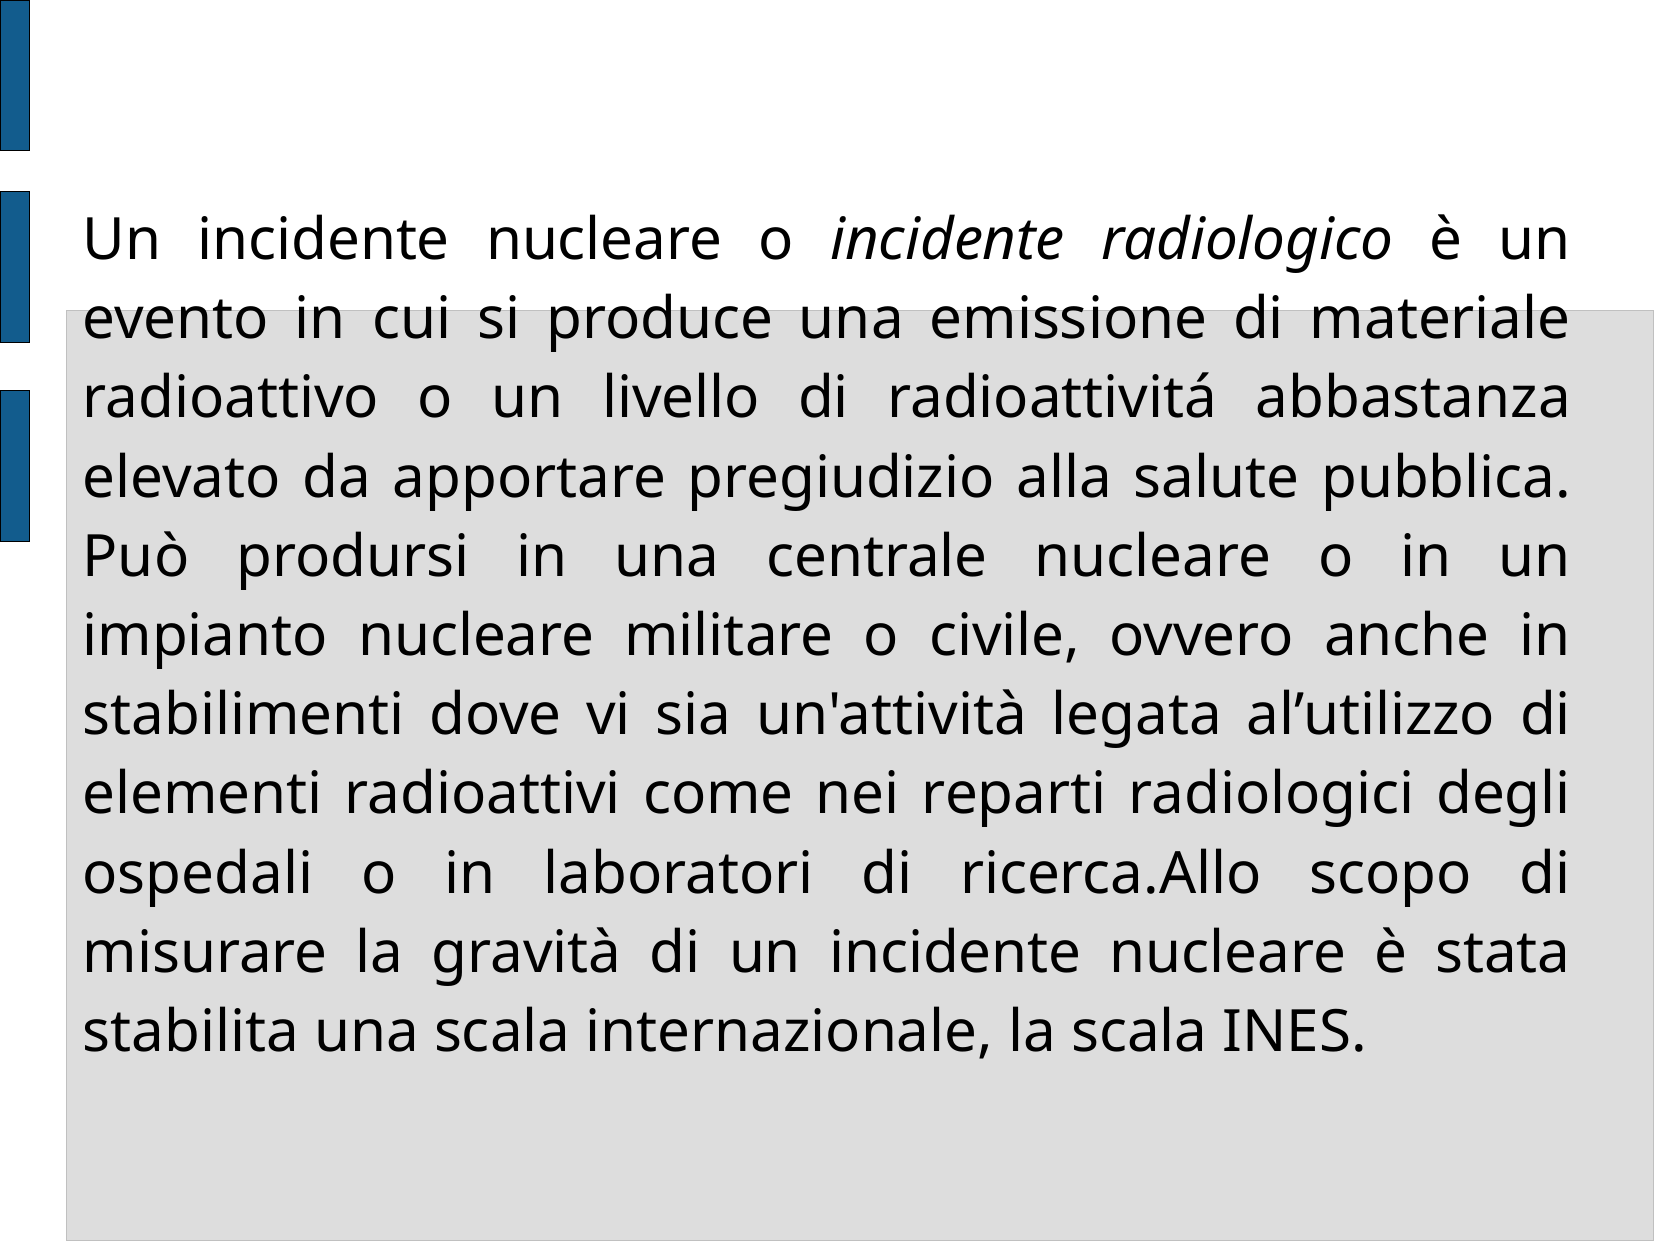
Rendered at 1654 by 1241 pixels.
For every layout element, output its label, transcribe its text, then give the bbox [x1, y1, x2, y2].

subtitle Un incidente nucleare o incidente radiologico è un evento in cui si produce una emissione di materiale radioattivo o un livello di radioattivitá abbastanza elevato da apportare pregiudizio alla salute pubblica. Può prodursi in una centrale nucleare o in un impianto nucleare militare o civile, ovvero anche in stabilimenti dove vi sia un'attività legata al’utilizzo di elementi radioattivi come nei reparti radiologici degli ospedali o in laboratori di ricerca.Allo scopo di misurare la gravità di un incidente nucleare è stata stabilita una scala internazionale, la scala INES. [82, 118, 1571, 1148]
